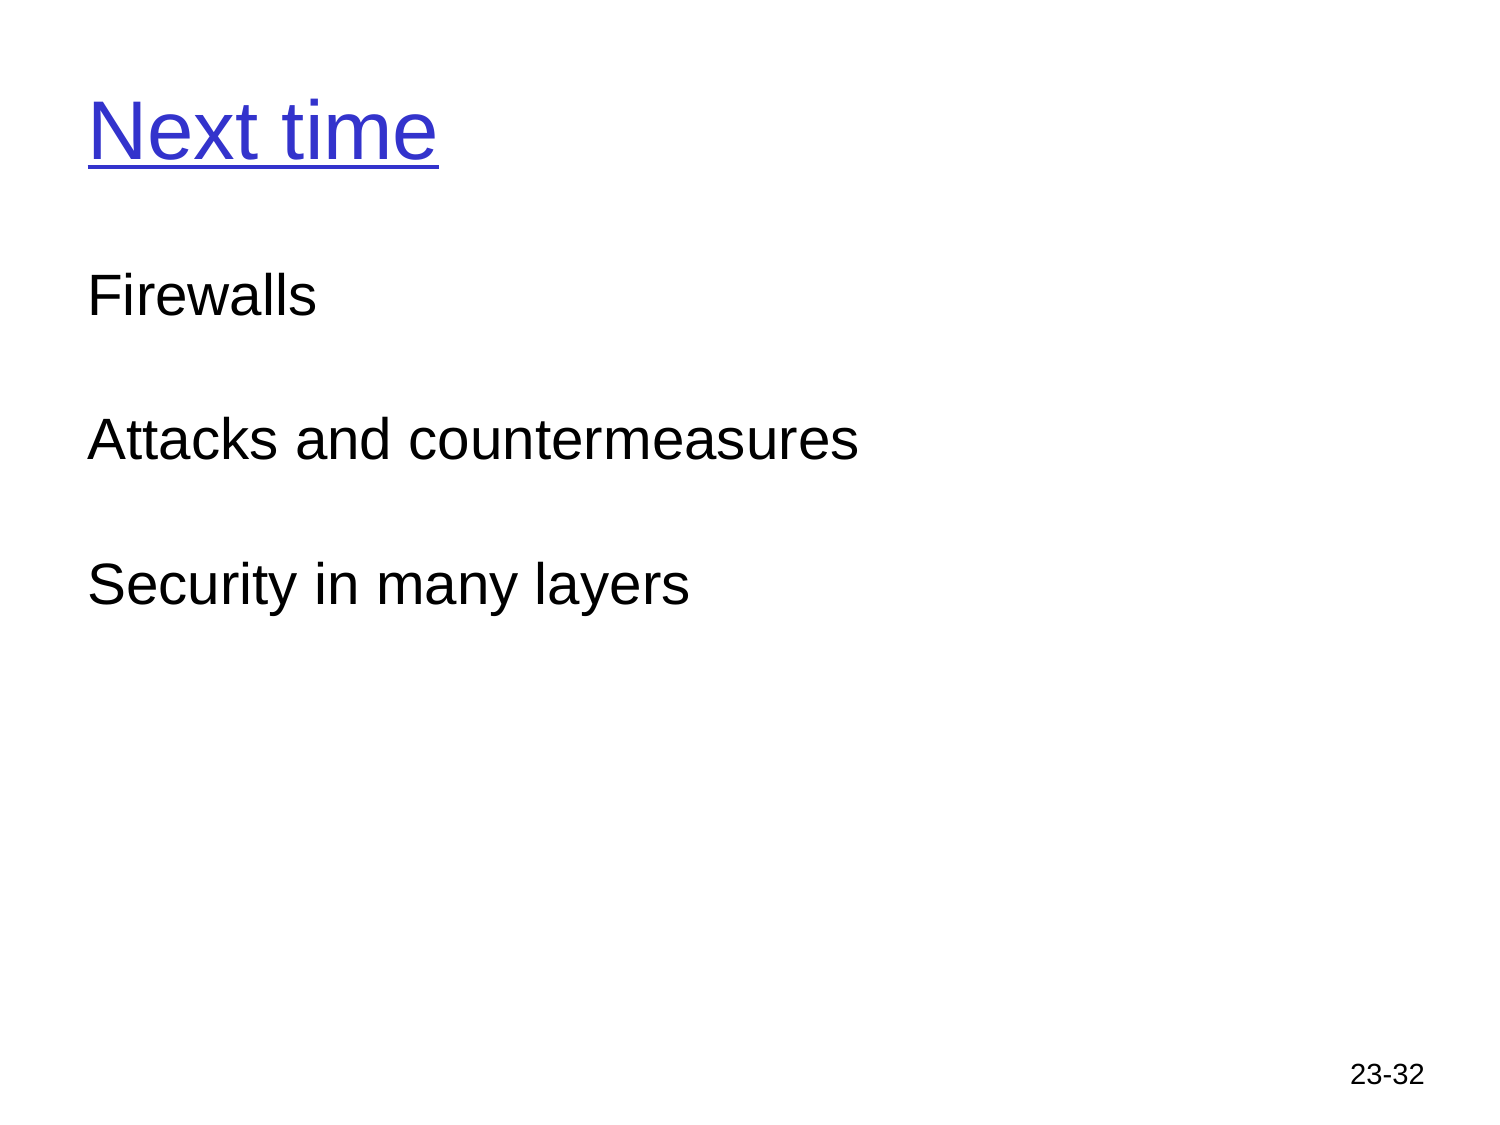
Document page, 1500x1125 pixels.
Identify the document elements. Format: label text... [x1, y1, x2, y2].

title Next time [87, 23, 1363, 239]
list Firewalls Attacks and countermeasures Security in many layers [87, 262, 1363, 1026]
